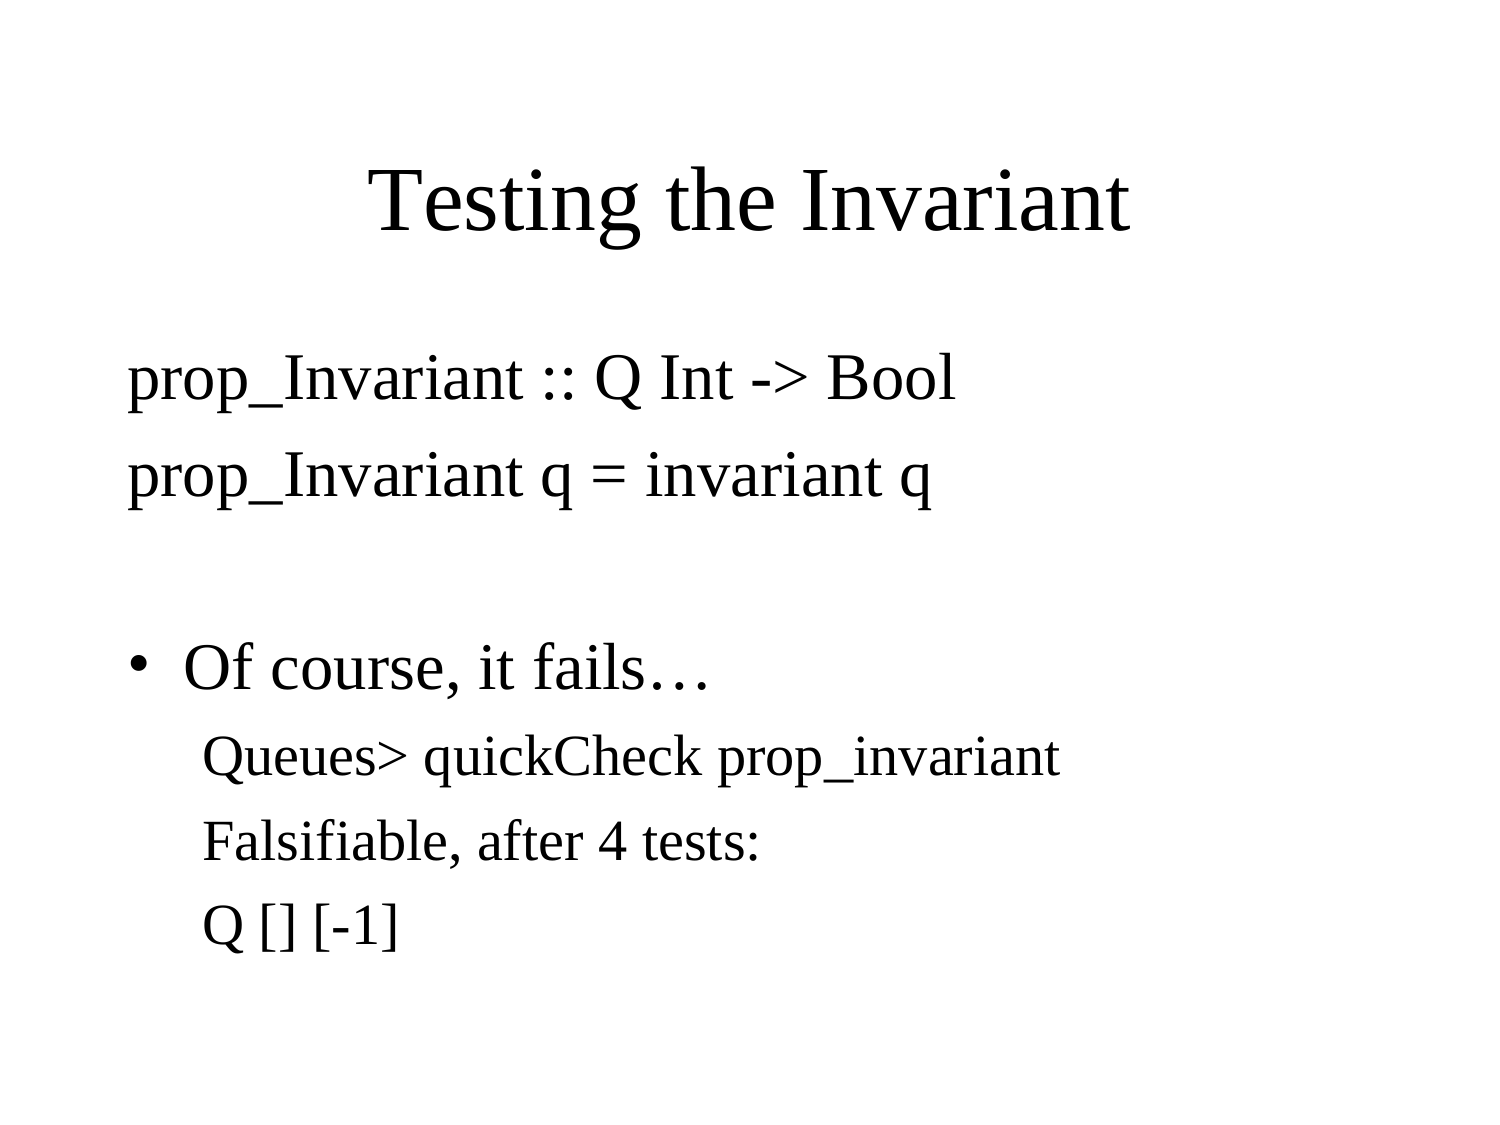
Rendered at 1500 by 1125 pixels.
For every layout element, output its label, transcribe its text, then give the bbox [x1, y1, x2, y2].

title Testing the Invariant [112, 99, 1388, 288]
list prop_Invariant :: Q Int -> Bool prop_Invariant q = invariant q Of course, it fails… Queues> quickCheck prop_invariant Falsifiable, after 4 tests: Q [] [-1] [112, 324, 1388, 1000]
